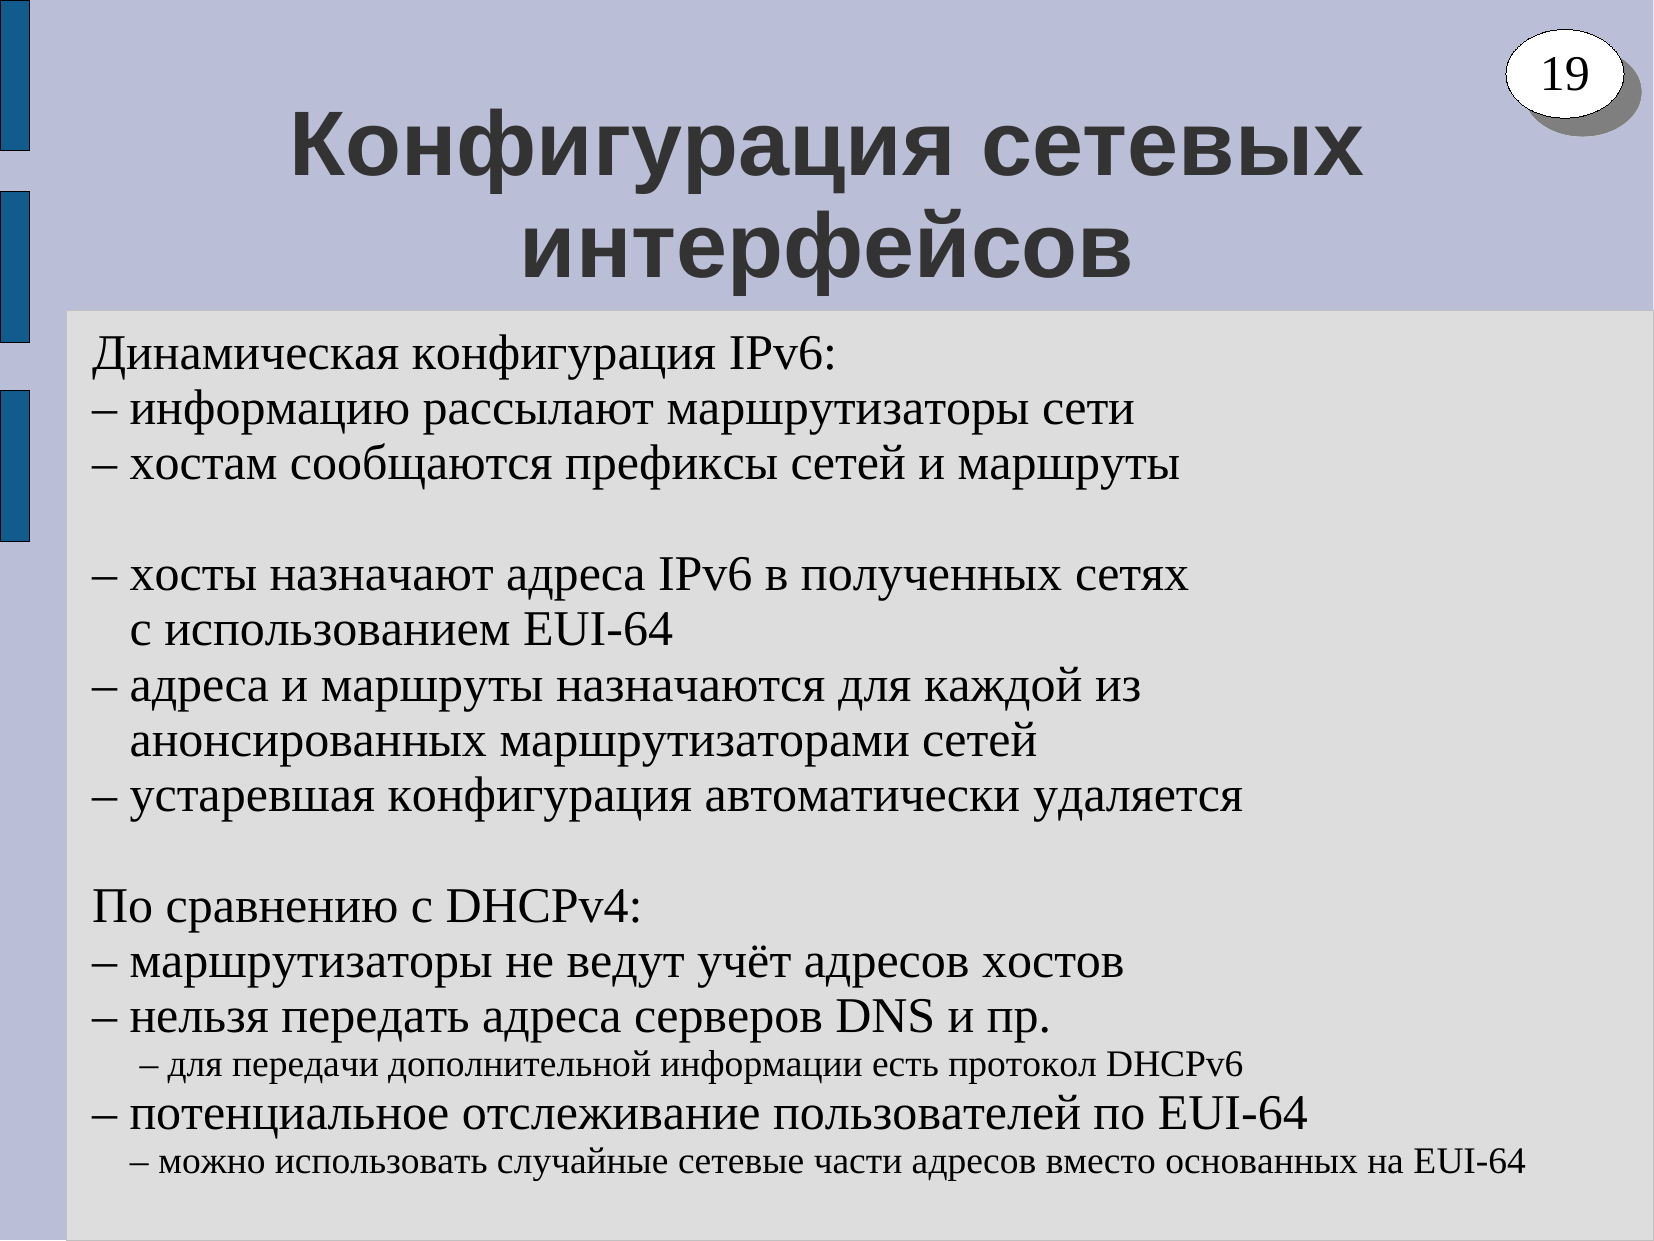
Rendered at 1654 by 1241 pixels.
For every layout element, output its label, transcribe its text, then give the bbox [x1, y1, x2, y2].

title Конфигурация сетевых интерфейсов [121, 91, 1534, 299]
text_box 19 [1505, 29, 1625, 119]
text_box Динамическая конфигурация IPv6: – информацию рассылают маршрутизаторы сети – хостам сообщаются префиксы сетей и маршруты – хосты назначают адреса IPv6 в полученных сетях с использованием EUI-64 – адреса и маршруты назначаются для каждой из анонсированных маршрутизаторами сетей – устаревшая конфигурация автоматически удаляется По сравнению с DHCPv4: – маршрутизаторы не ведут учёт адресов хостов – нельзя передать адреса серверов DNS и пр. – для передачи дополнительной информации есть протокол DHCPv6 – потенциальное отслеживание пользователей по EUI-64 – можно использовать случайные сетевые части адресов вместо основанных на EUI-64 [92, 324, 1625, 1211]
